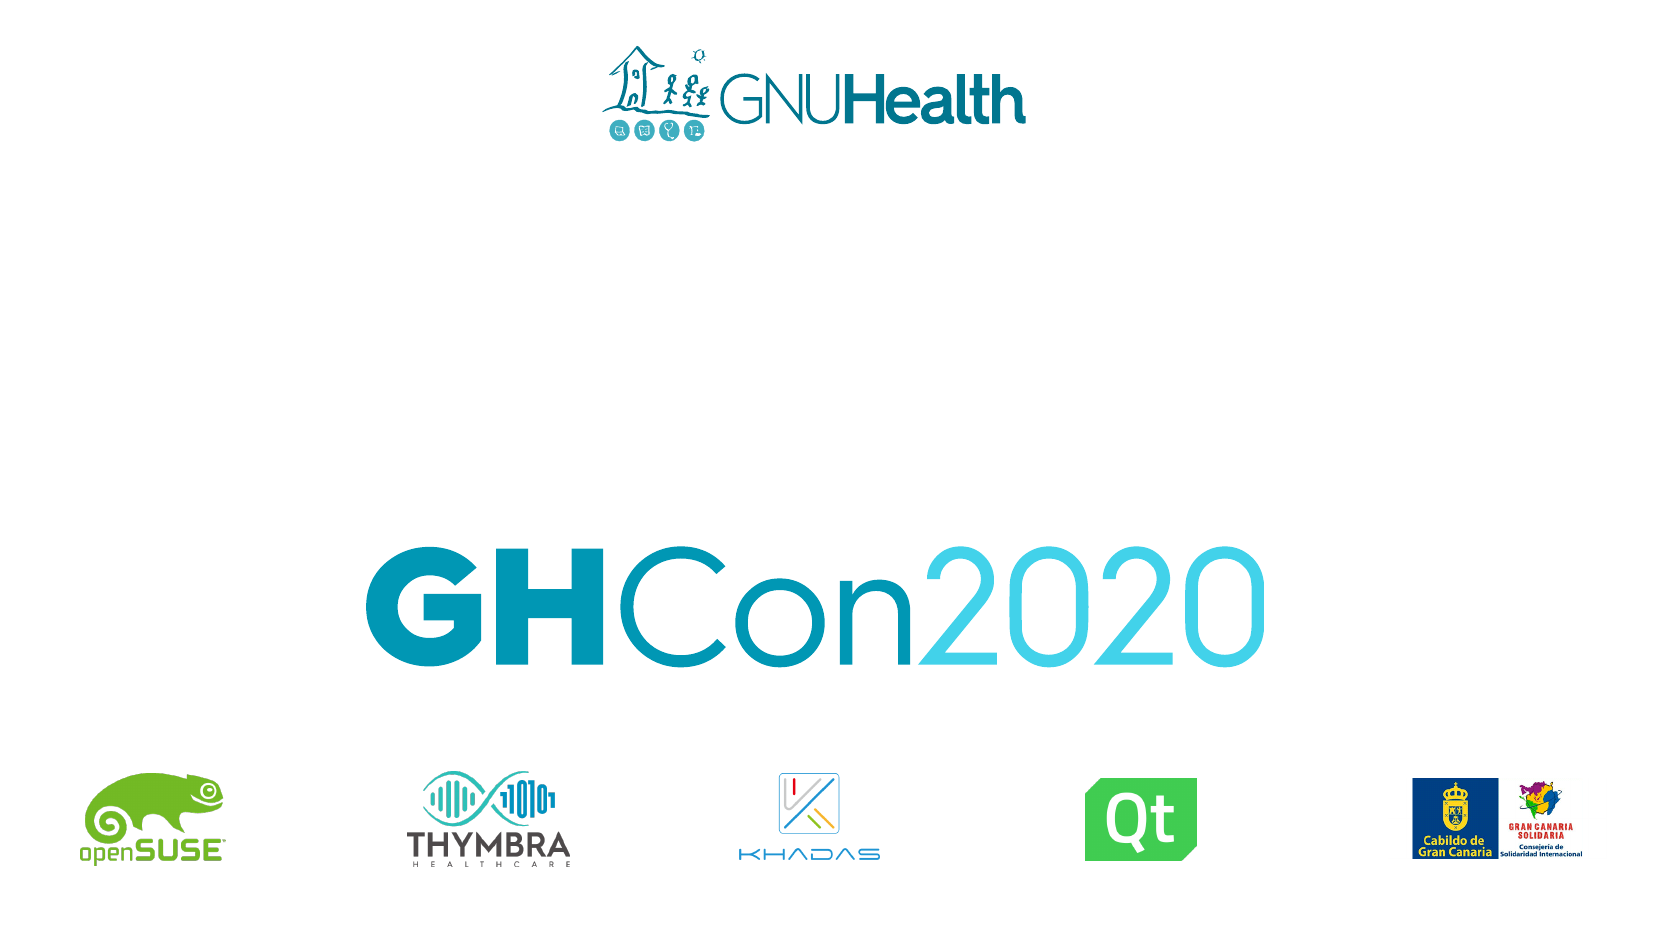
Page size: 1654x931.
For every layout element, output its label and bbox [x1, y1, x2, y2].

picture [739, 773, 880, 860]
picture [1074, 778, 1208, 861]
picture [1388, 778, 1607, 859]
picture [80, 773, 226, 866]
picture [407, 771, 570, 867]
